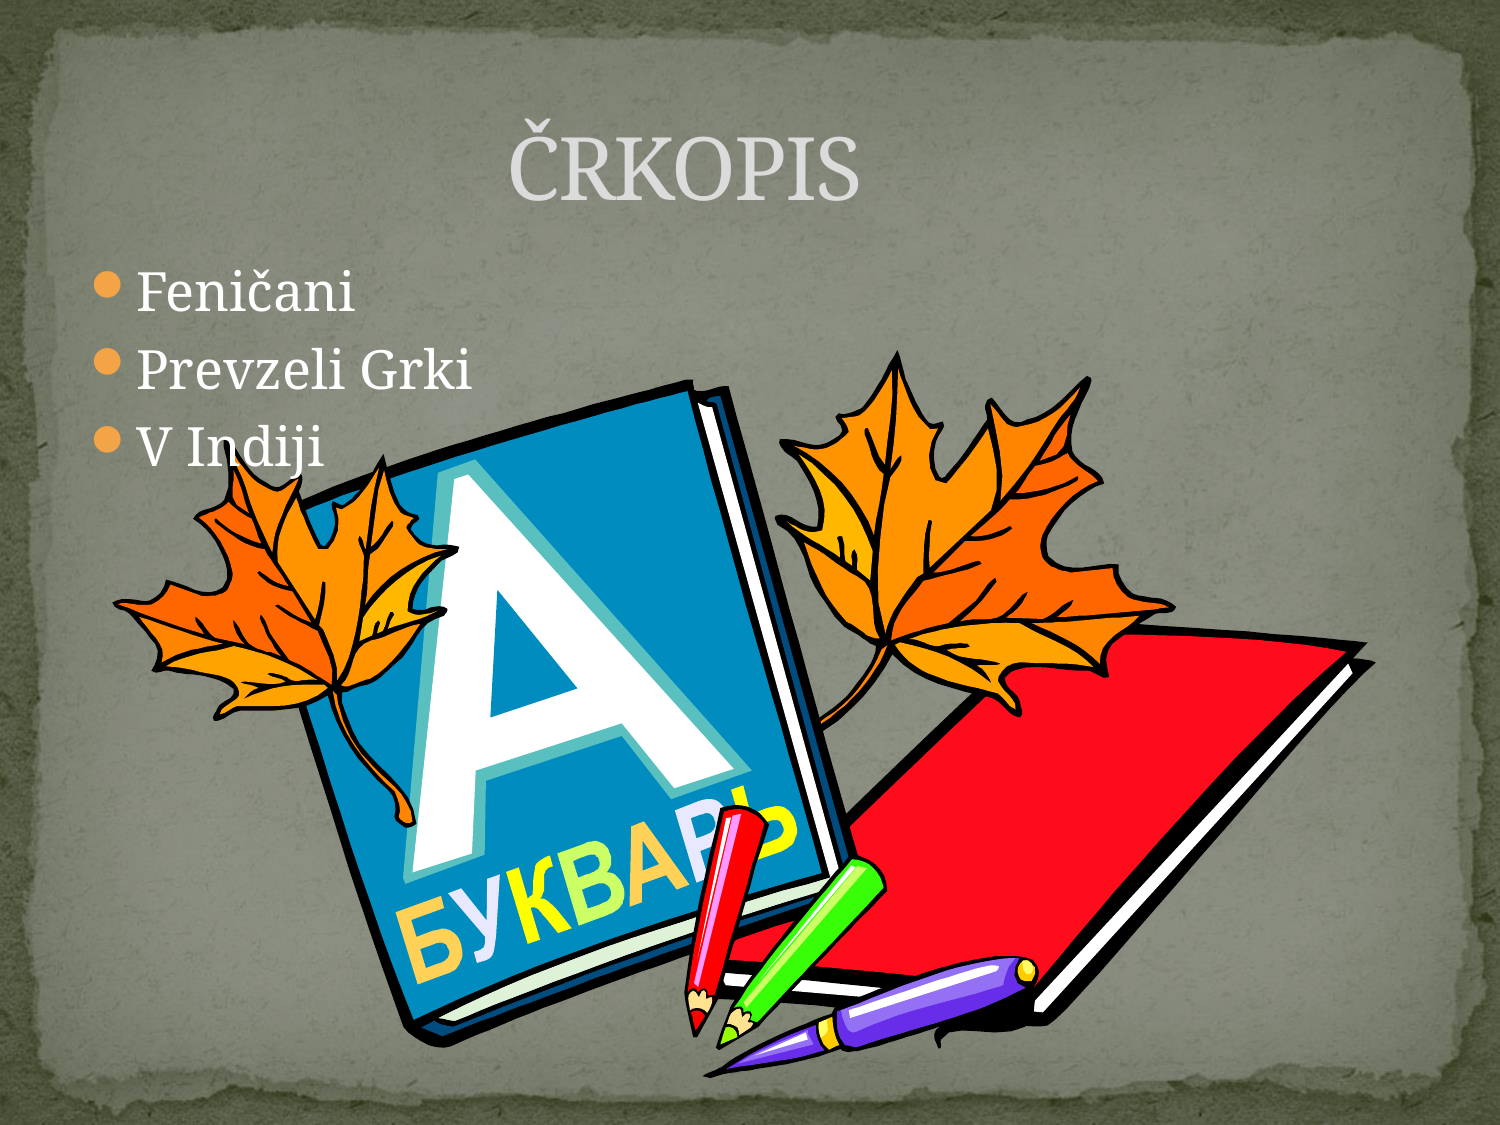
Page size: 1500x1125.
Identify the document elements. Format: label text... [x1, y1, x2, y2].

picture [0, 0, 1500, 1125]
list Feničani Prevzeli Grki V Indiji [75, 249, 1425, 1000]
title ČRKOPIS [75, 24, 1425, 225]
